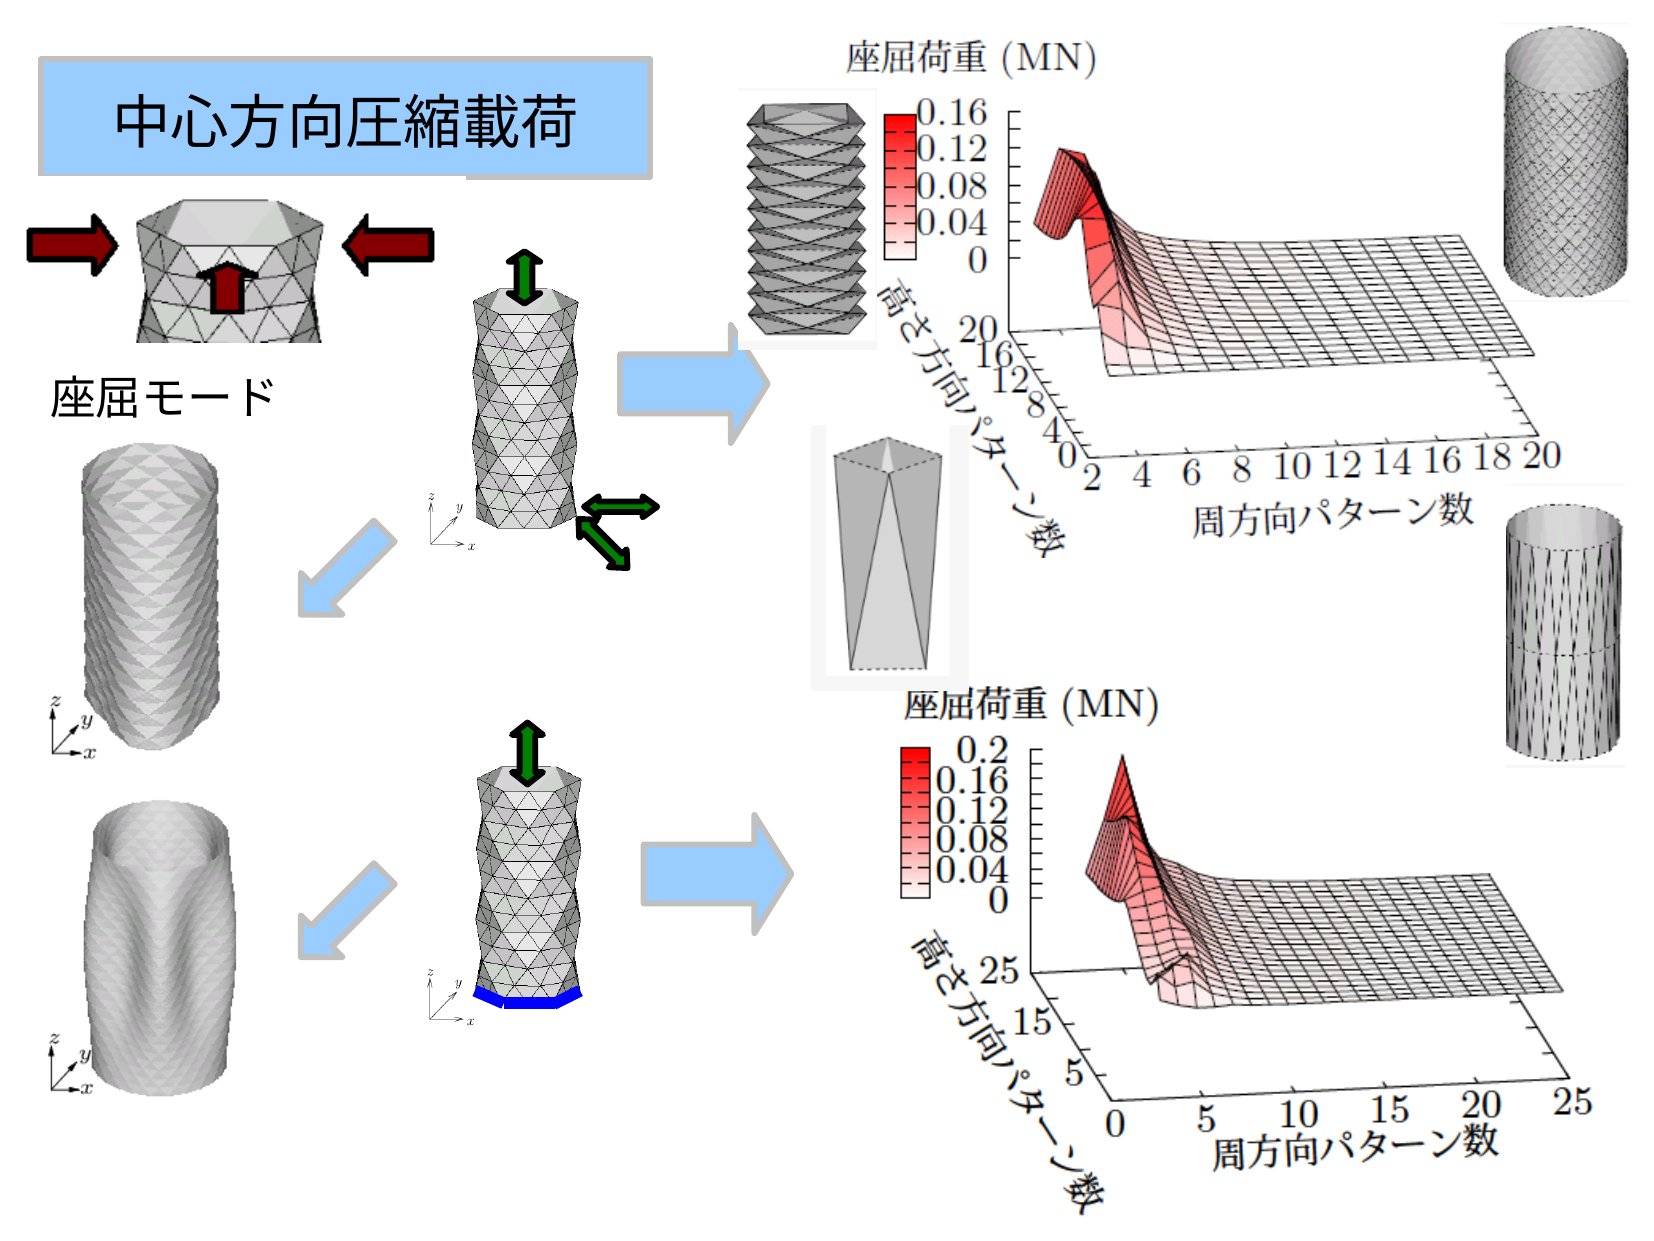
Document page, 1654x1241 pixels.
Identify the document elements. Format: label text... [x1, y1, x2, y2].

text_box [511, 722, 544, 785]
picture [48, 429, 240, 772]
text_box [300, 520, 395, 615]
text_box [584, 496, 658, 518]
picture [39, 791, 256, 1111]
text_box [643, 814, 792, 934]
text_box [508, 251, 541, 304]
text_box [300, 863, 395, 958]
text_box 座屈モード [35, 354, 420, 429]
text_box 中心方向圧縮載荷 [41, 59, 650, 178]
picture [738, 23, 1630, 1217]
text_box [578, 518, 628, 569]
text_box [620, 324, 768, 443]
picture [5, 176, 606, 551]
picture [424, 708, 609, 1026]
